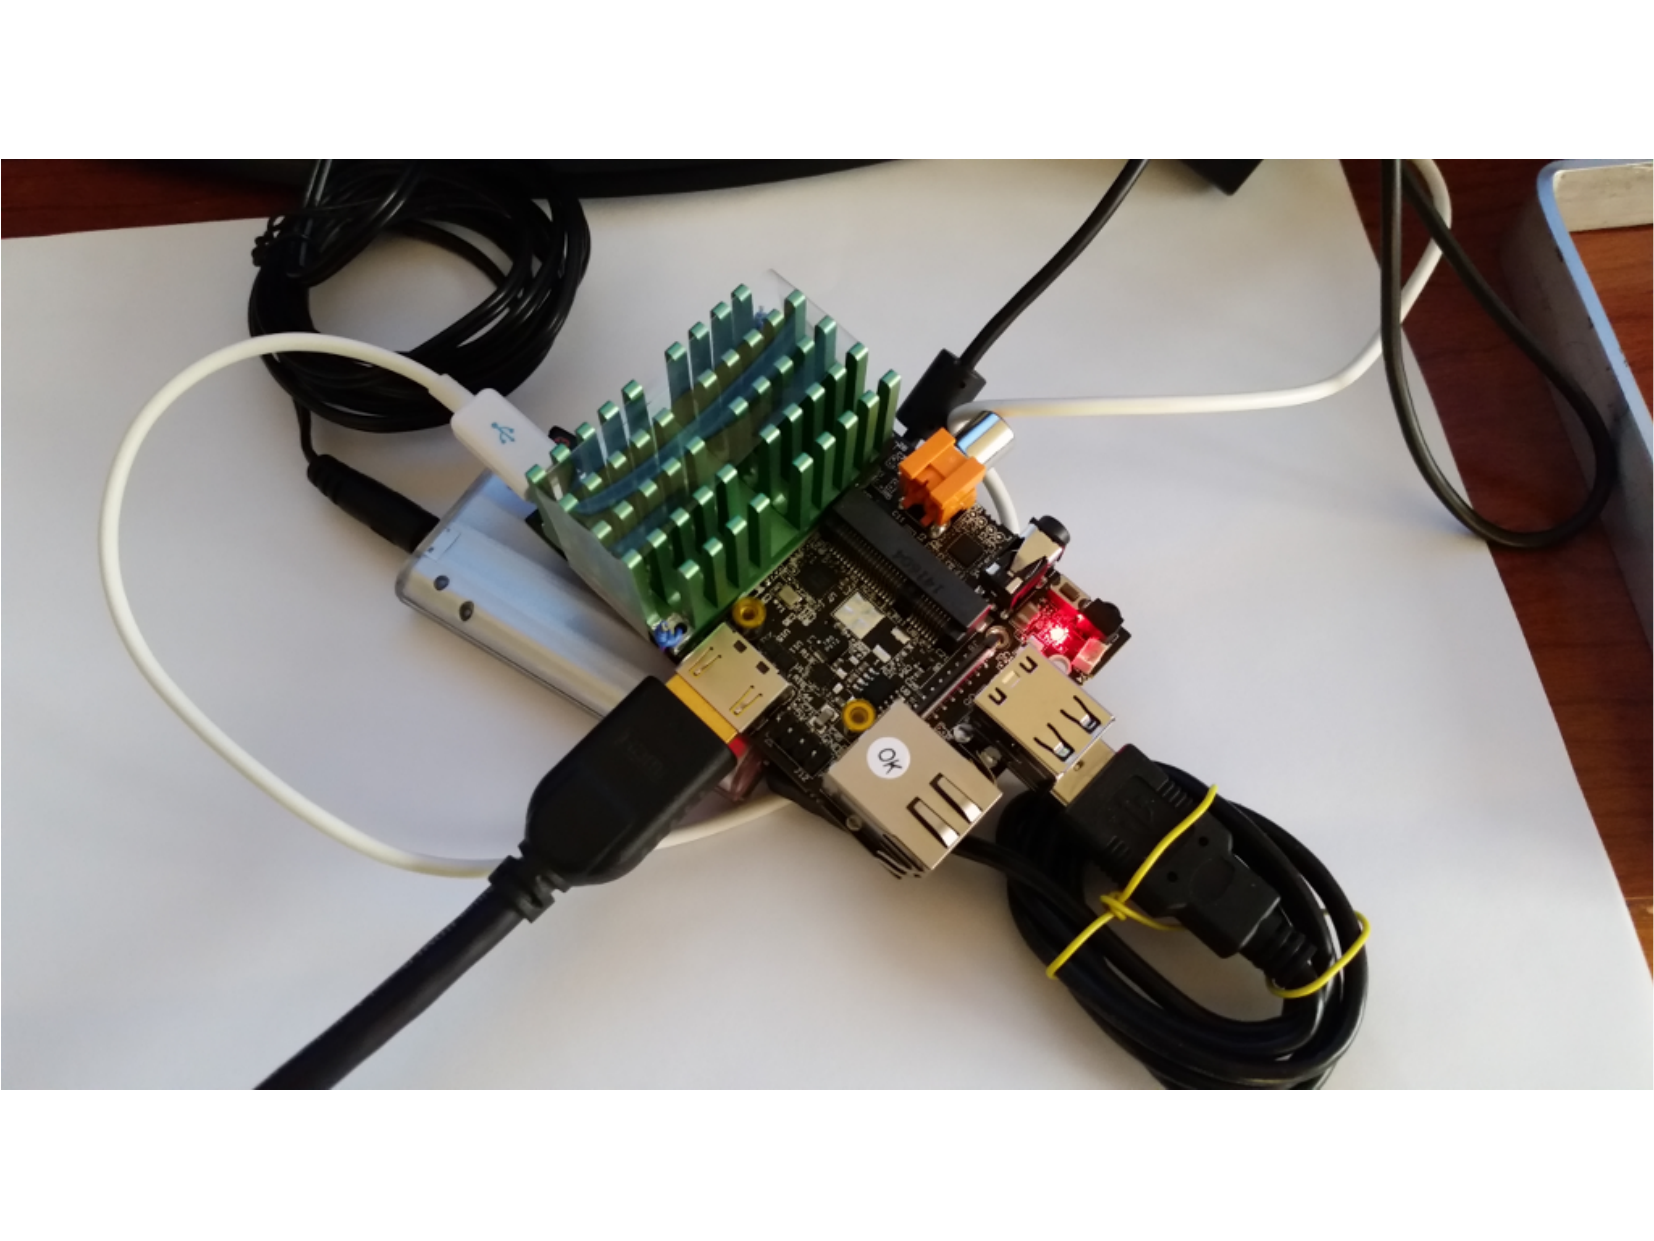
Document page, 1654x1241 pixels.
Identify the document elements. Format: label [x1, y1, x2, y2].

picture [1, 159, 1654, 1090]
